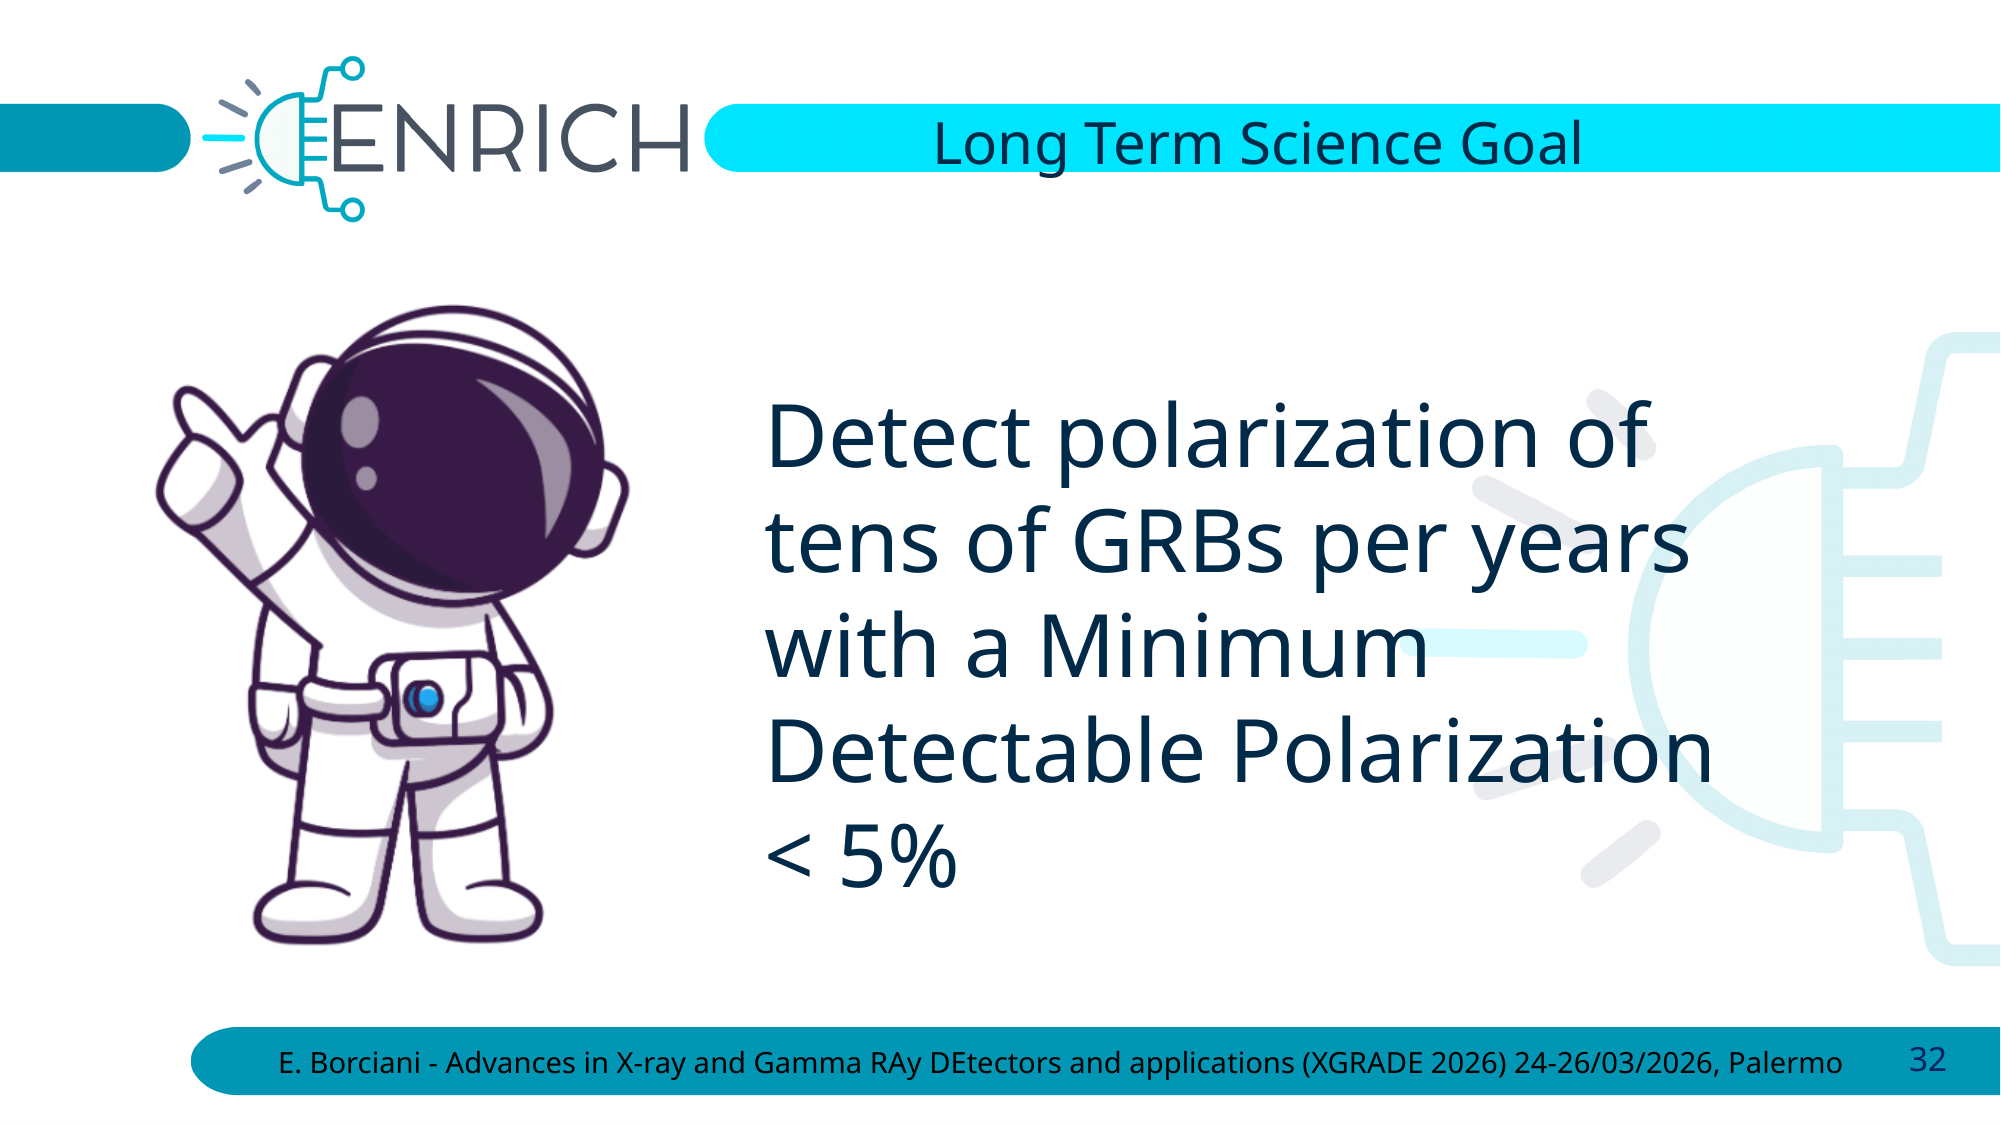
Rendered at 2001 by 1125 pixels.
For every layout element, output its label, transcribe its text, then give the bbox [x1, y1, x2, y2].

text_box Long Term Science Goal [917, 98, 1838, 184]
text_box E. Borciani - Advances in X-ray and Gamma RAy DEtectors and applications (XGRADE 2026) 24-26/03/2026, Palermo [155, 1037, 1512, 1087]
picture [0, 0, 2001, 1125]
text_box Detect polarization of tens of GRBs per years with a Minimum Detectable Polarization < 5% [750, 373, 1801, 1009]
slide_number <number> [1512, 1031, 1963, 1092]
